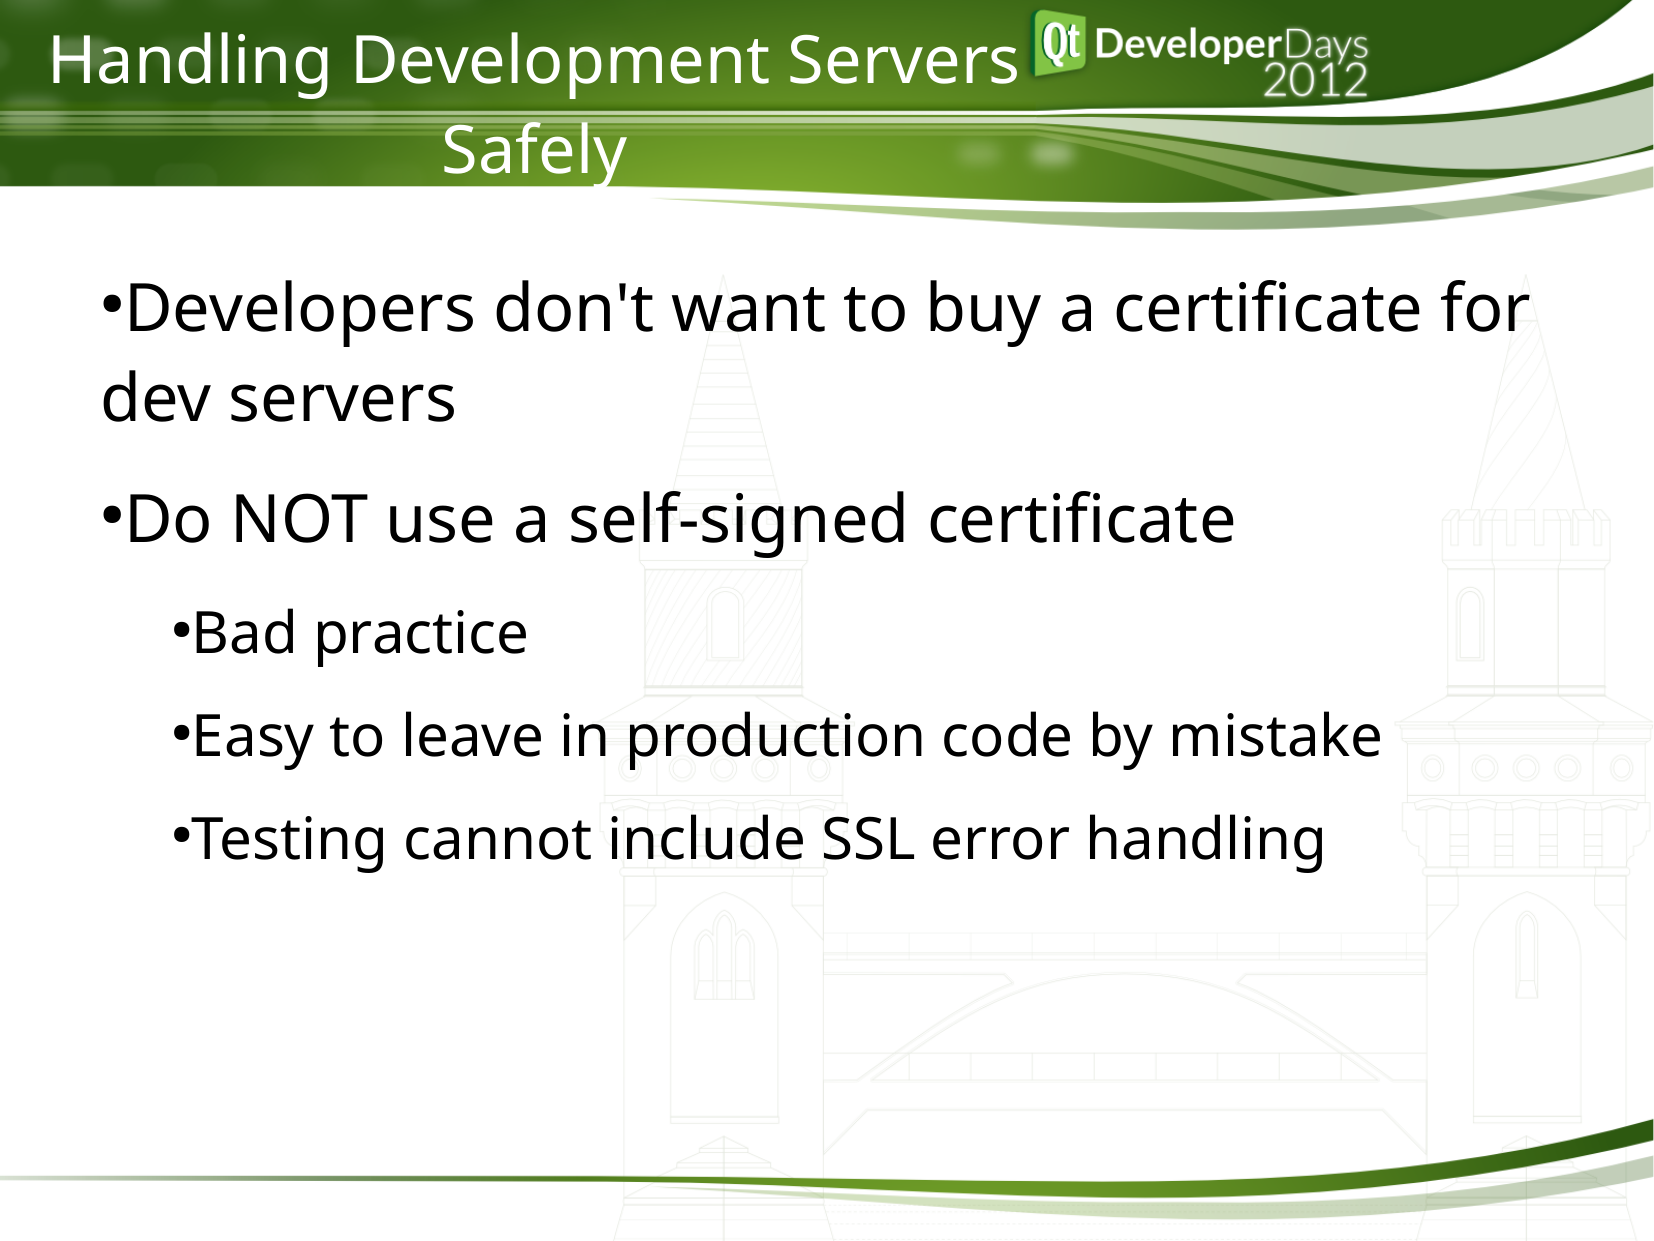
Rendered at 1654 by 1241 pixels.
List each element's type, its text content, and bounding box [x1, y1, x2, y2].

picture [0, 0, 1654, 1241]
title Handling Development Servers Safely [47, 11, 1028, 178]
list Developers don't want to buy a certificate for dev servers Do NOT use a self-signed certificate Bad practice Easy to leave in production code by mistake Testing cannot include SSL error handling [82, 259, 1538, 1079]
